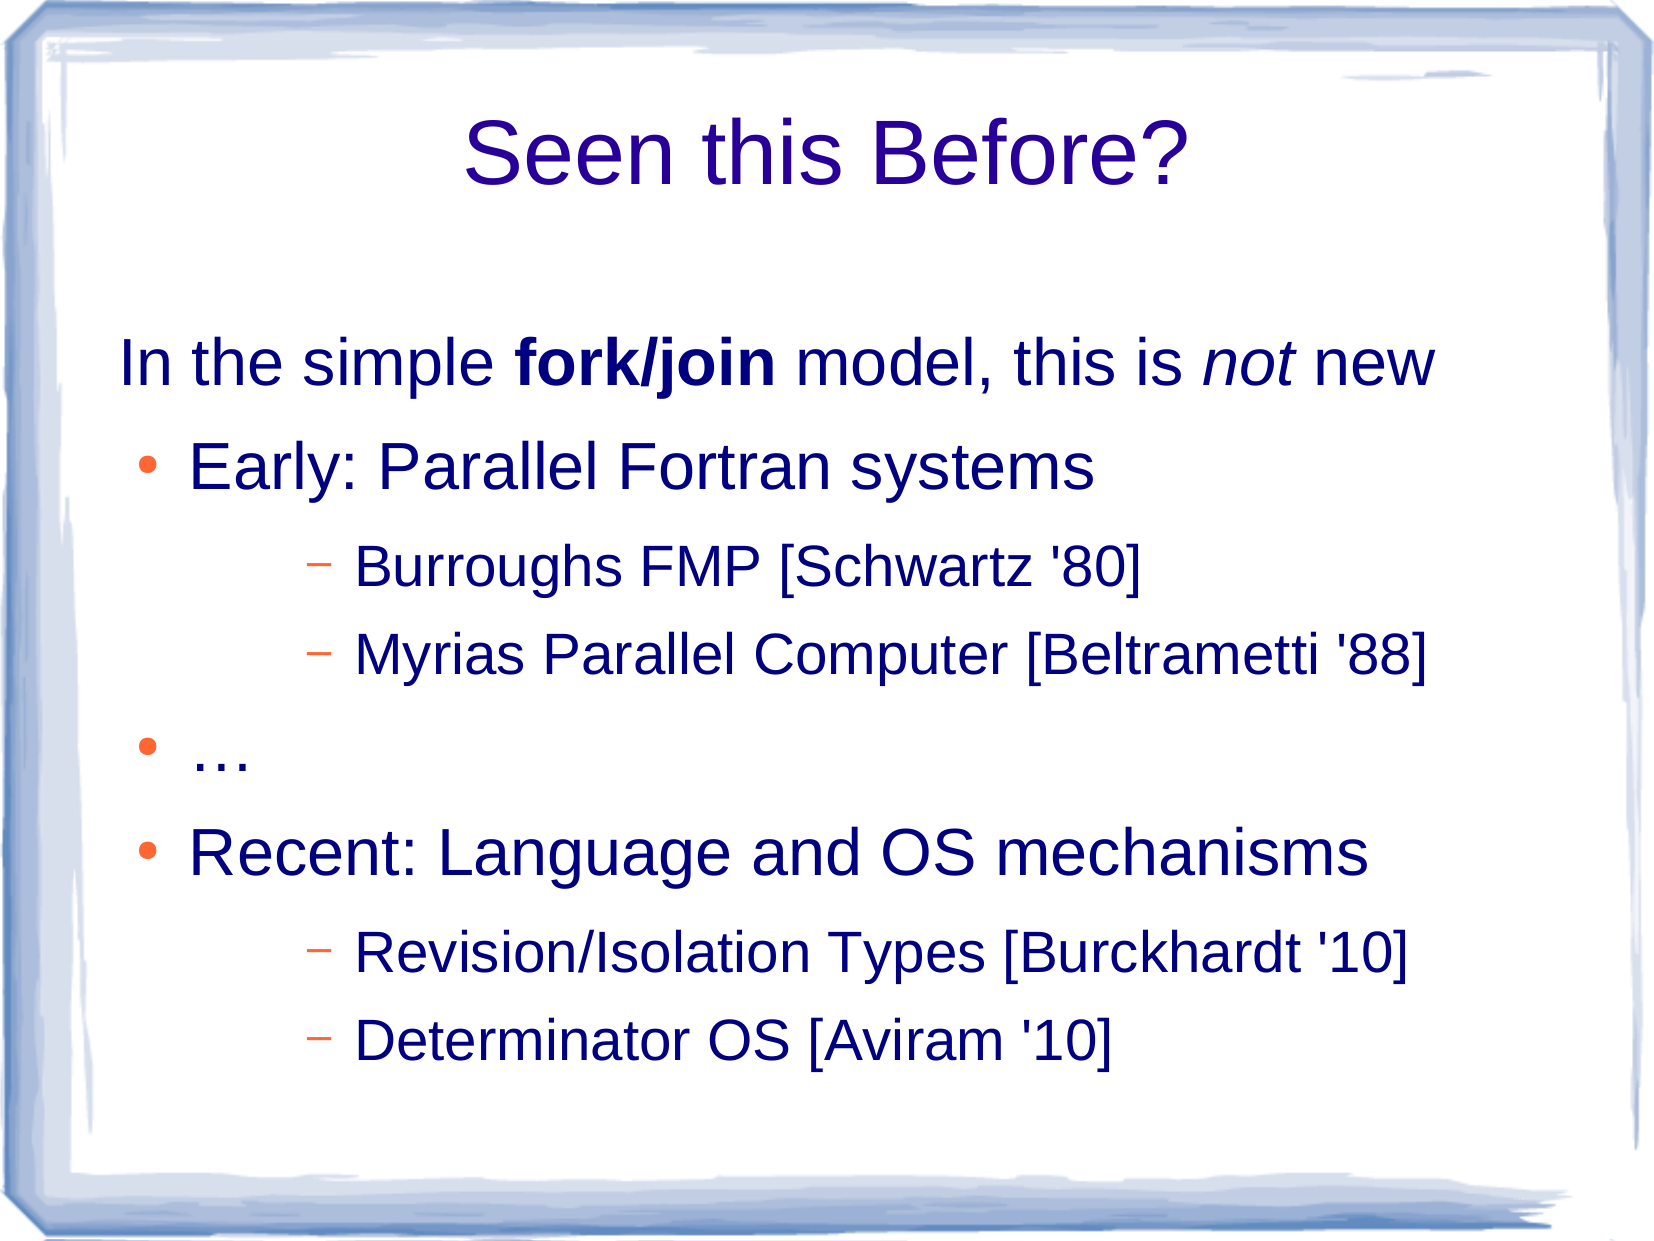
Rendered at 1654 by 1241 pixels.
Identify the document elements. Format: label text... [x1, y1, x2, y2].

list In the simple fork/join model, this is not new Early: Parallel Fortran systems Burroughs FMP [Schwartz '80] Myrias Parallel Computer [Beltrametti '88] … Recent: Language and OS mechanisms Revision/Isolation Types [Burckhardt '10] Determinator OS [Aviram '10] [118, 324, 1571, 1073]
title Seen this Before? [82, 56, 1571, 250]
picture [0, 0, 1654, 1241]
